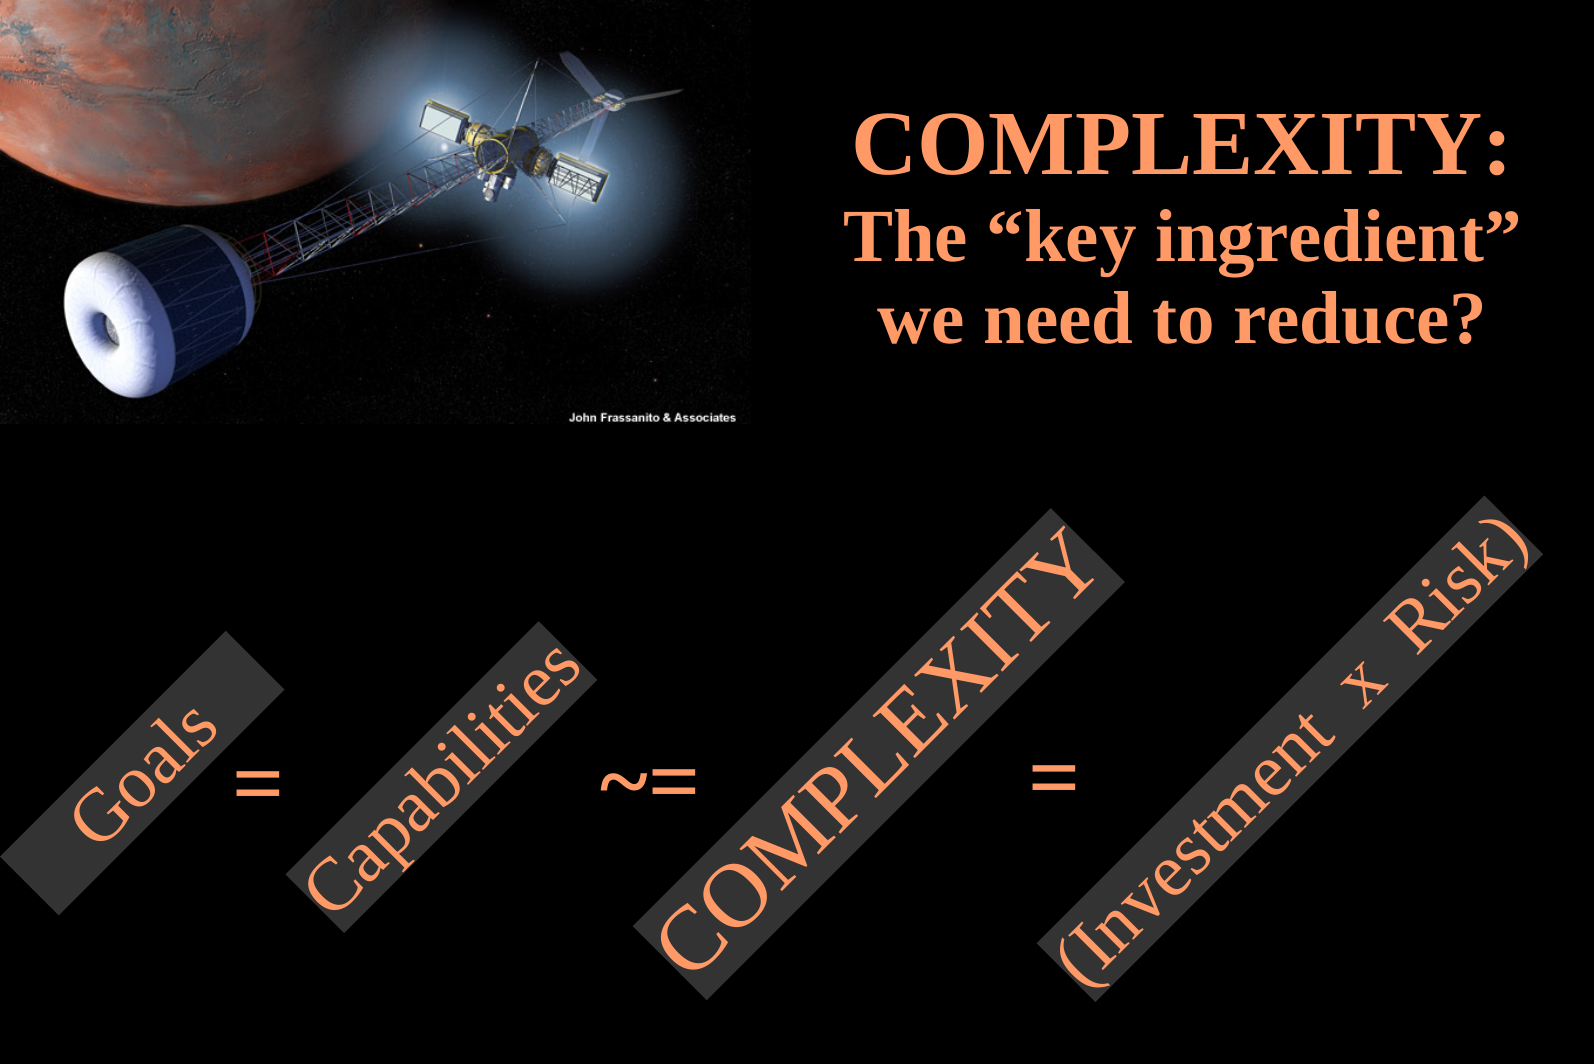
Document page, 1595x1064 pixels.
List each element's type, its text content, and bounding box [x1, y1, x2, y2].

text_box ~= [600, 730, 702, 833]
text_box Capabilities [285, 621, 598, 934]
text_box = [232, 732, 297, 834]
picture [0, 0, 751, 424]
text_box = [1028, 726, 1081, 829]
text_box Goals [0, 630, 285, 916]
text_box COMPLEXITY: The “key ingredient” we need to reduce? [818, 92, 1547, 361]
text_box COMPLEXITY [632, 508, 1125, 1001]
text_box (Investment x Risk) [1036, 495, 1544, 1002]
